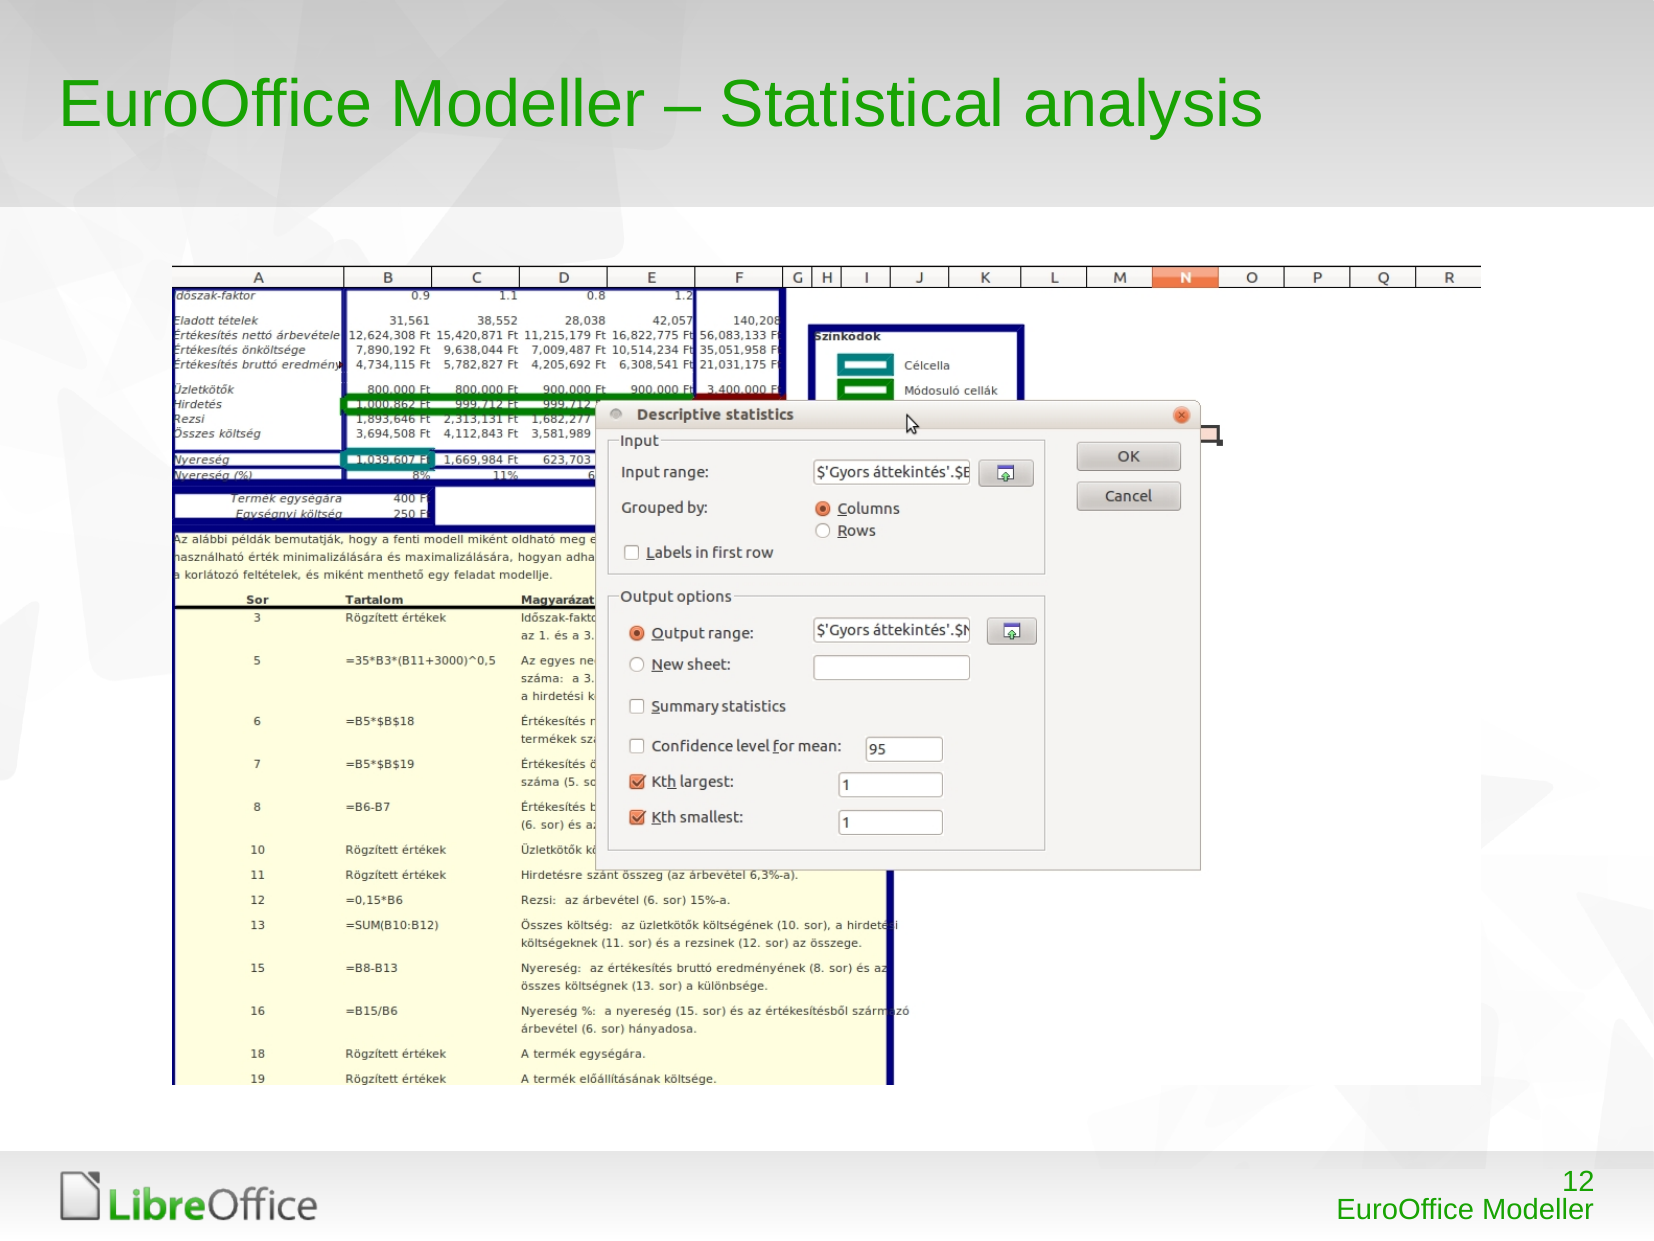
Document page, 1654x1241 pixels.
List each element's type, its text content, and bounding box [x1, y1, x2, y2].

title EuroOffice Modeller – Statistical analysis [59, 29, 1595, 178]
picture [41, 1152, 337, 1240]
picture [0, 0, 1654, 1169]
